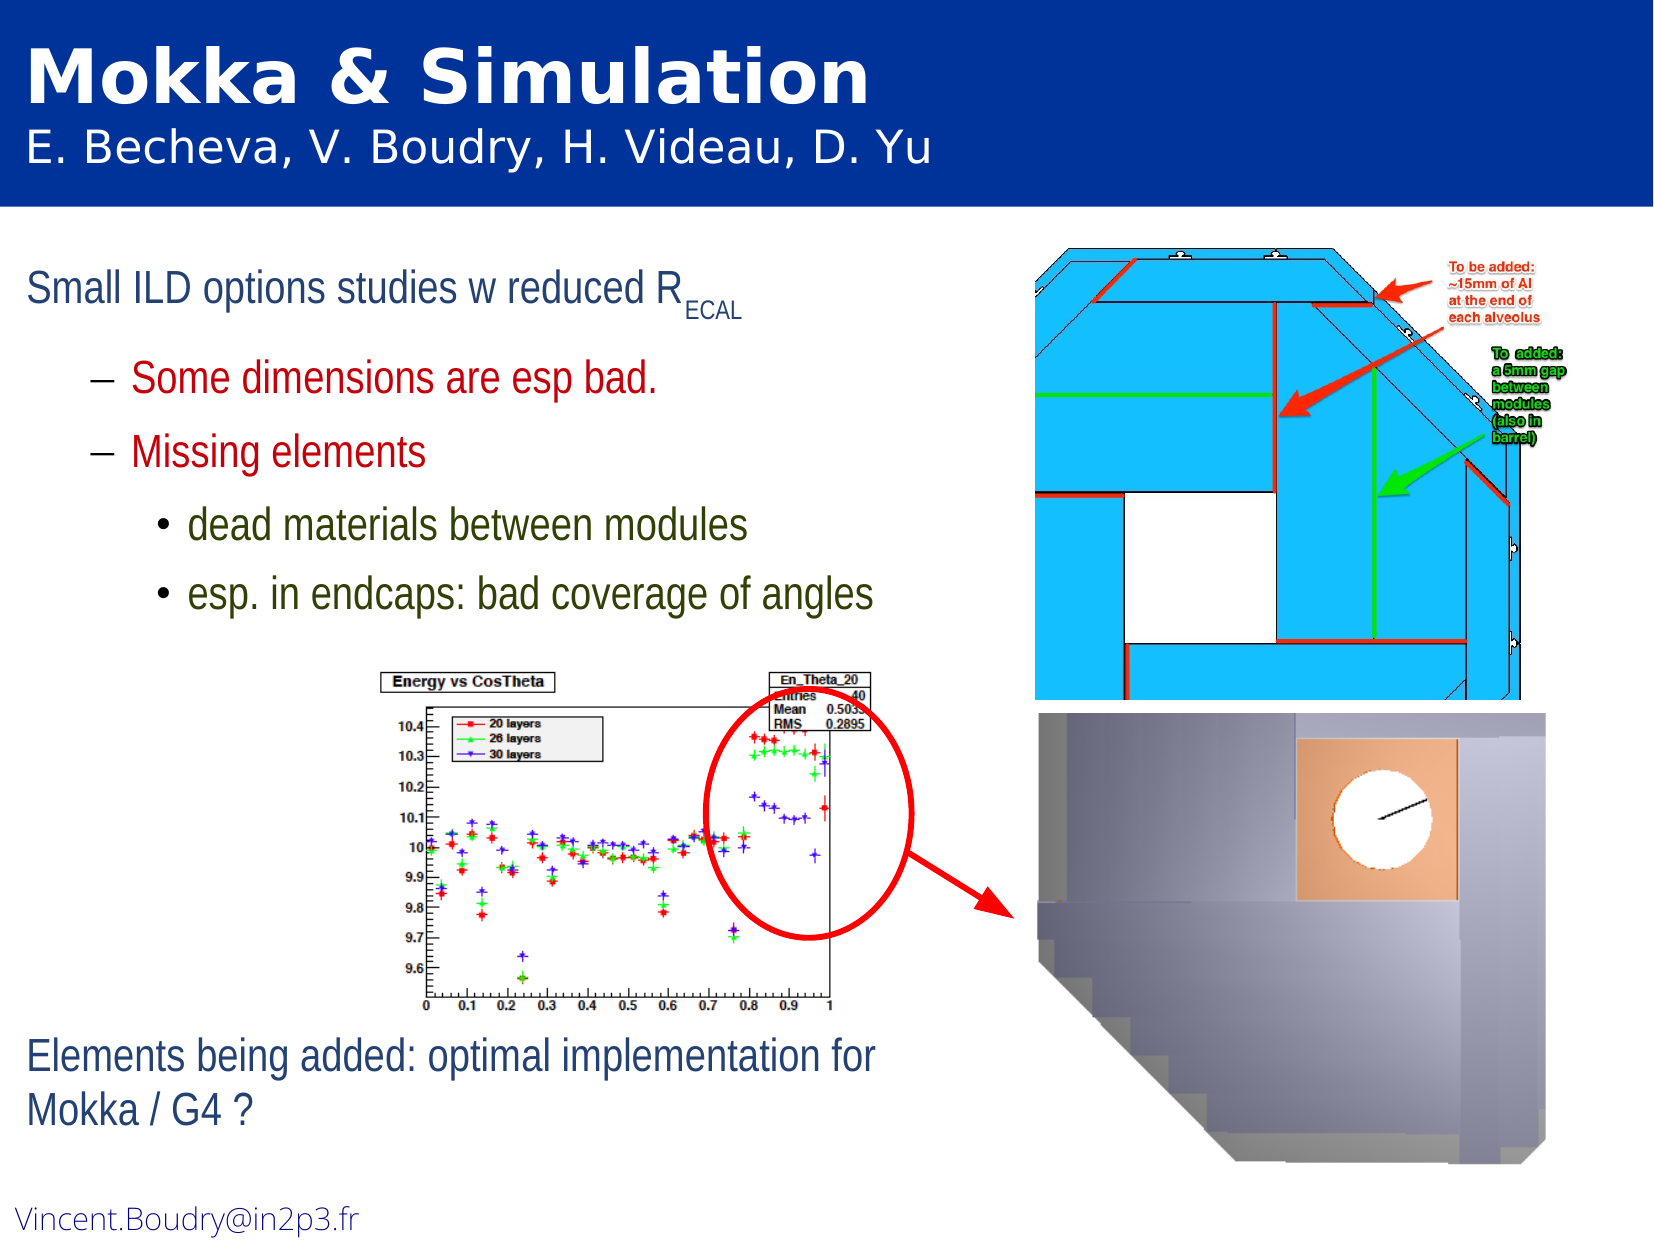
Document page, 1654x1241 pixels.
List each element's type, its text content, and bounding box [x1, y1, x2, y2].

picture [964, 713, 1546, 1241]
picture [368, 635, 891, 1030]
picture [709, 692, 891, 934]
picture [1035, 232, 1577, 700]
title Mokka & Simulation E. Becheva, V. Boudry, H. Videau, D. Yu [24, 17, 1635, 191]
list Small ILD options studies w reduced RECAL Some dimensions are esp bad. Missing elements dead materials between modules esp. in endcaps: bad coverage of angles Elements being added: optimal implementation for Mokka / G4 ? [26, 260, 890, 1172]
